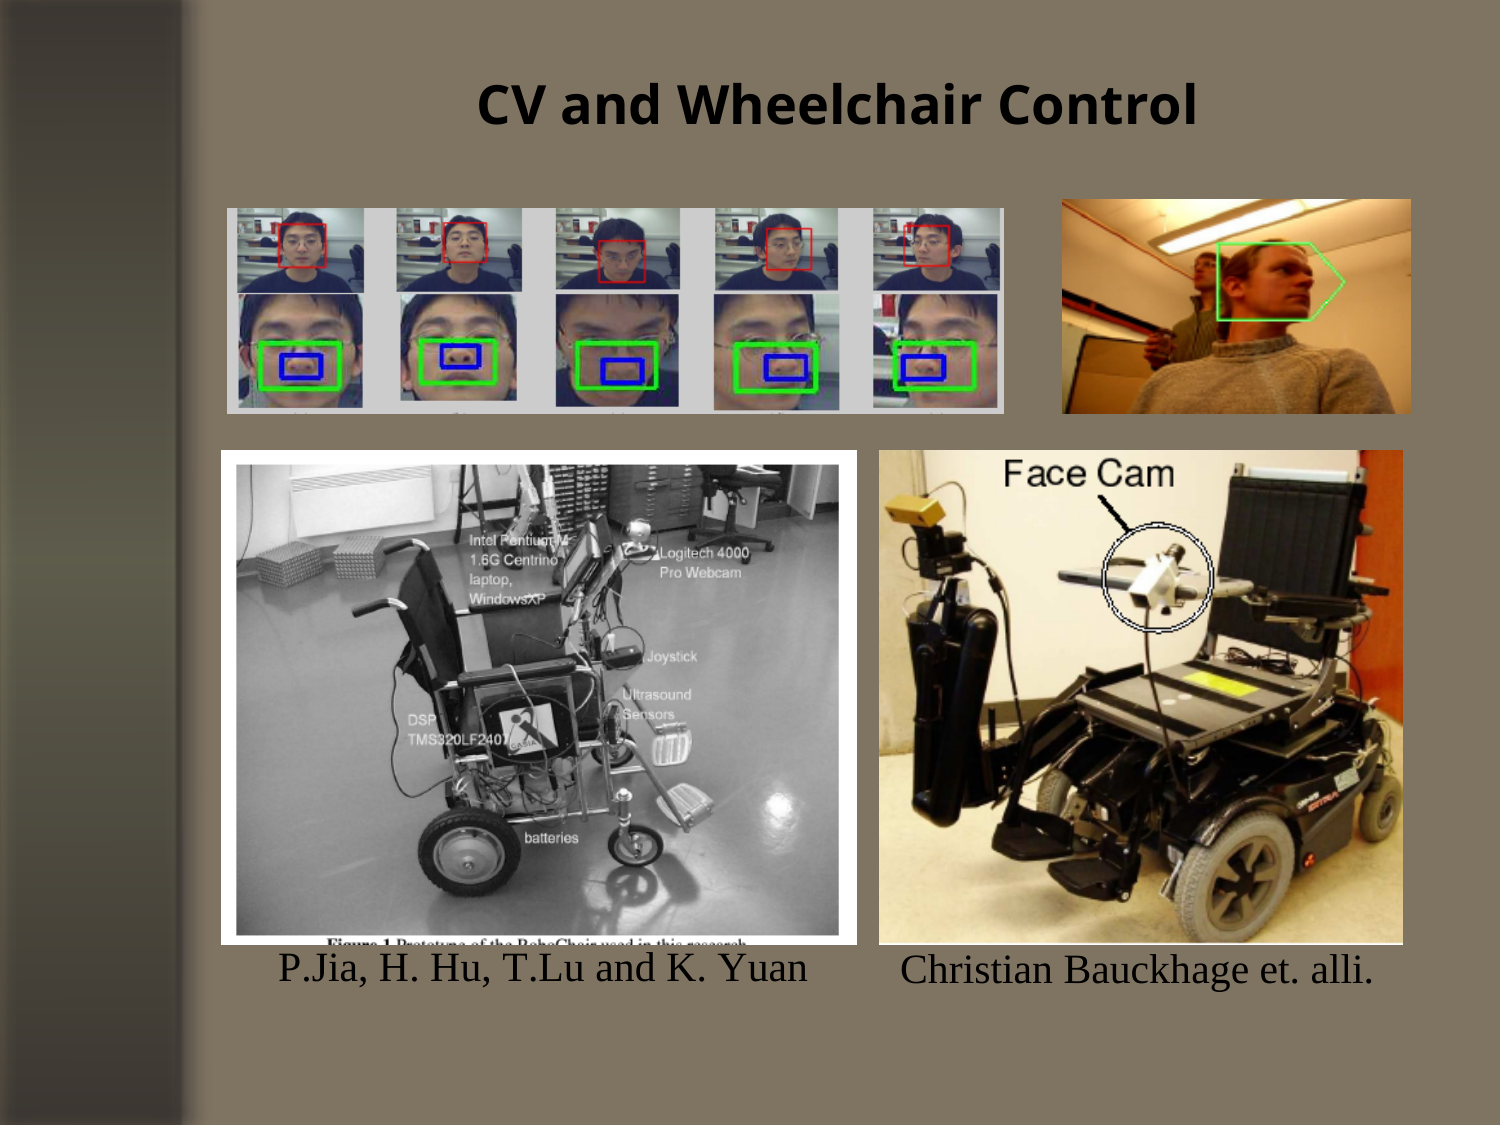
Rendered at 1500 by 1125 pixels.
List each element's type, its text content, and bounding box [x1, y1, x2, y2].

text_box Christian Bauckhage et. alli. [885, 938, 1390, 1012]
picture [0, 0, 1500, 1125]
text_box P.Jia, H. Hu, T.Lu and K. Yuan [263, 936, 885, 1010]
title CV and Wheelchair Control [225, 9, 1451, 198]
